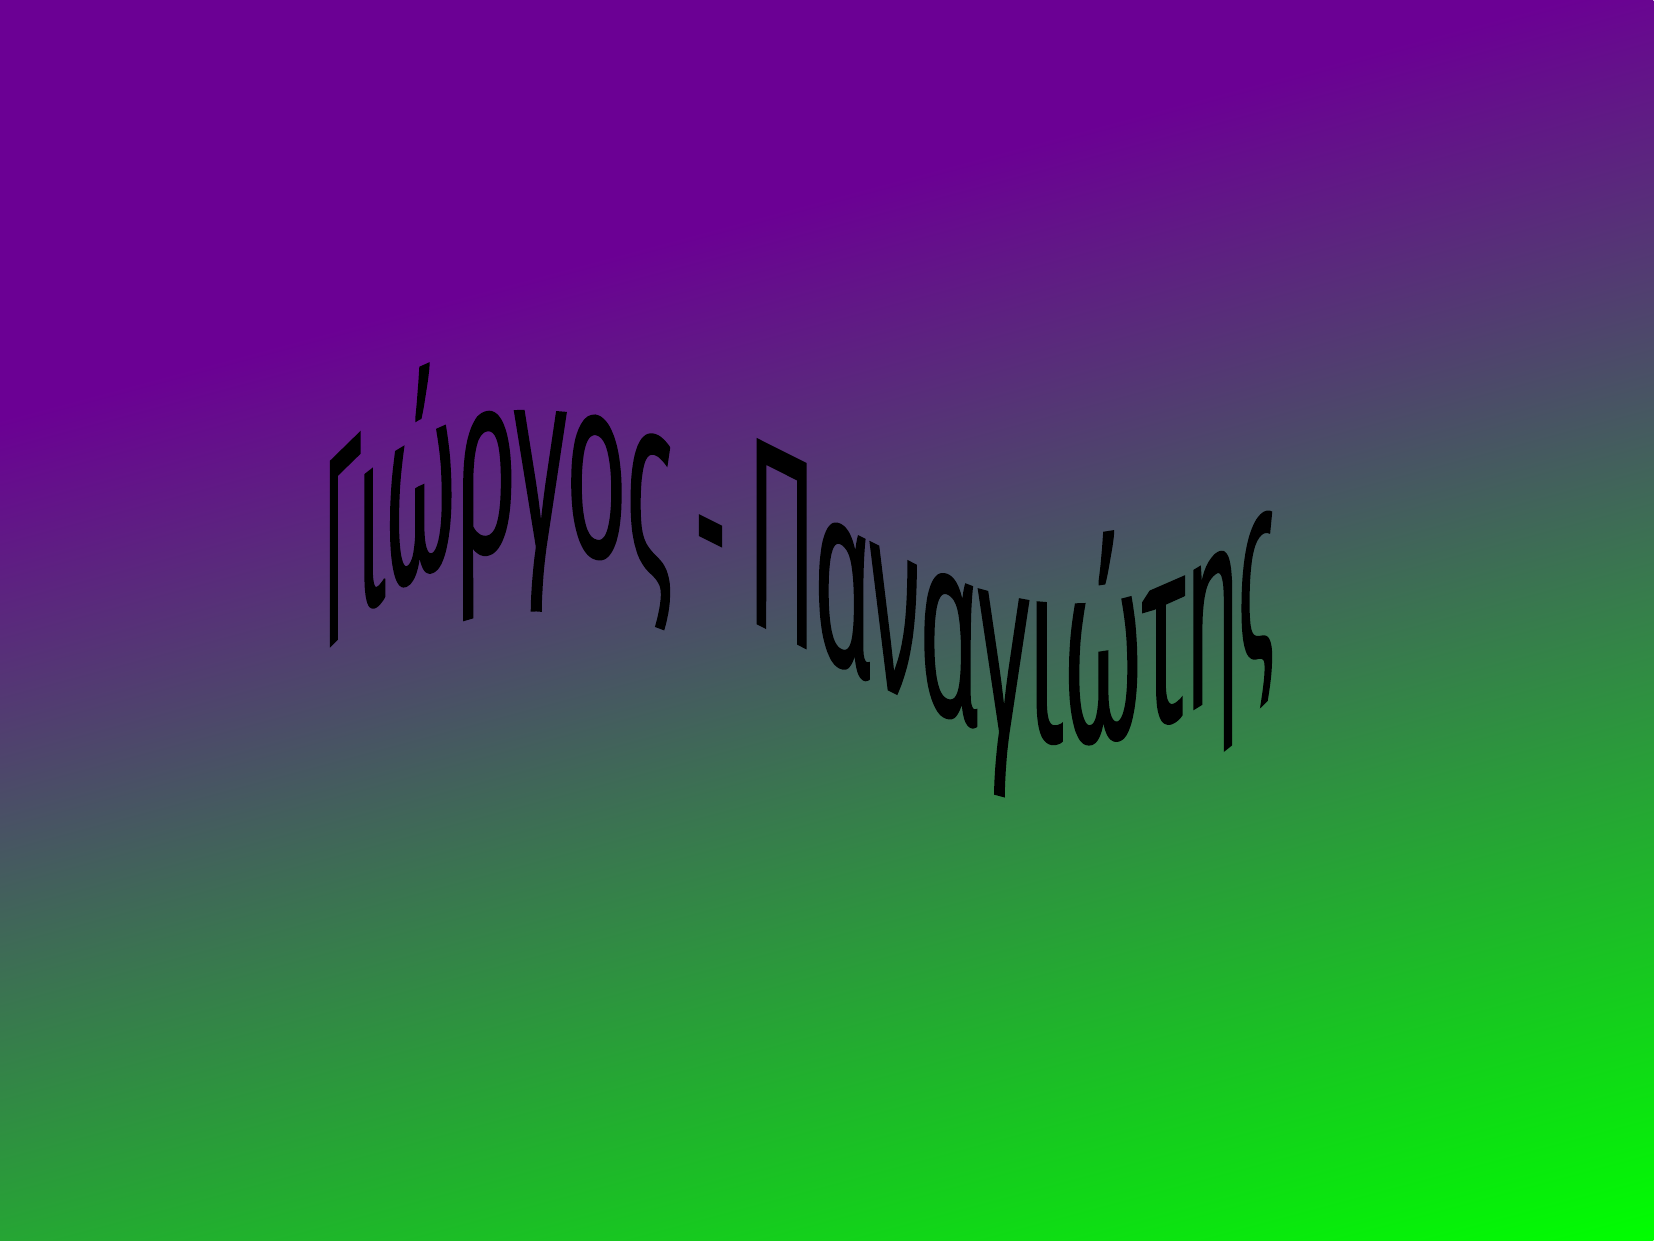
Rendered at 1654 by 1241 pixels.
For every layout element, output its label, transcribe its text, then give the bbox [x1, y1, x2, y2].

text_box Γιώργος - Παναγιώτης [1037, 602, 1063, 745]
text_box Γιώργος - Παναγιώτης [757, 439, 806, 649]
text_box Γιώργος - Παναγιώτης [870, 542, 917, 695]
text_box Γιώργος - Παναγιώτης [365, 469, 385, 608]
text_box Γιώργος - Παναγιώτης [925, 573, 977, 728]
text_box Γιώργος - Παναγιώτης [1194, 551, 1232, 751]
text_box Γιώργος - Παναγιώτης [514, 410, 567, 612]
text_box Γιώργος - Παναγιώτης [631, 434, 670, 630]
text_box Γιώργος - Παναγιώτης [699, 515, 722, 547]
text_box Γιώργος - Παναγιώτης [390, 425, 451, 587]
text_box Γιώργος - Παναγιώτης [819, 523, 869, 681]
text_box Γιώργος - Παναγιώτης [1069, 596, 1137, 745]
text_box Γιώργος - Παναγιώτης [1143, 576, 1185, 725]
text_box Γιώργος - Παναγιώτης [1242, 511, 1272, 707]
text_box Γιώργος - Παναγιώτης [463, 411, 511, 621]
text_box Γιώργος - Παναγιώτης [571, 415, 621, 560]
text_box Γιώργος - Παναγιώτης [1099, 530, 1114, 585]
text_box Γιώργος - Παναγιώτης [978, 589, 1029, 797]
text_box Γιώργος - Παναγιώτης [416, 363, 429, 421]
text_box Γιώργος - Παναγιώτης [330, 432, 360, 646]
